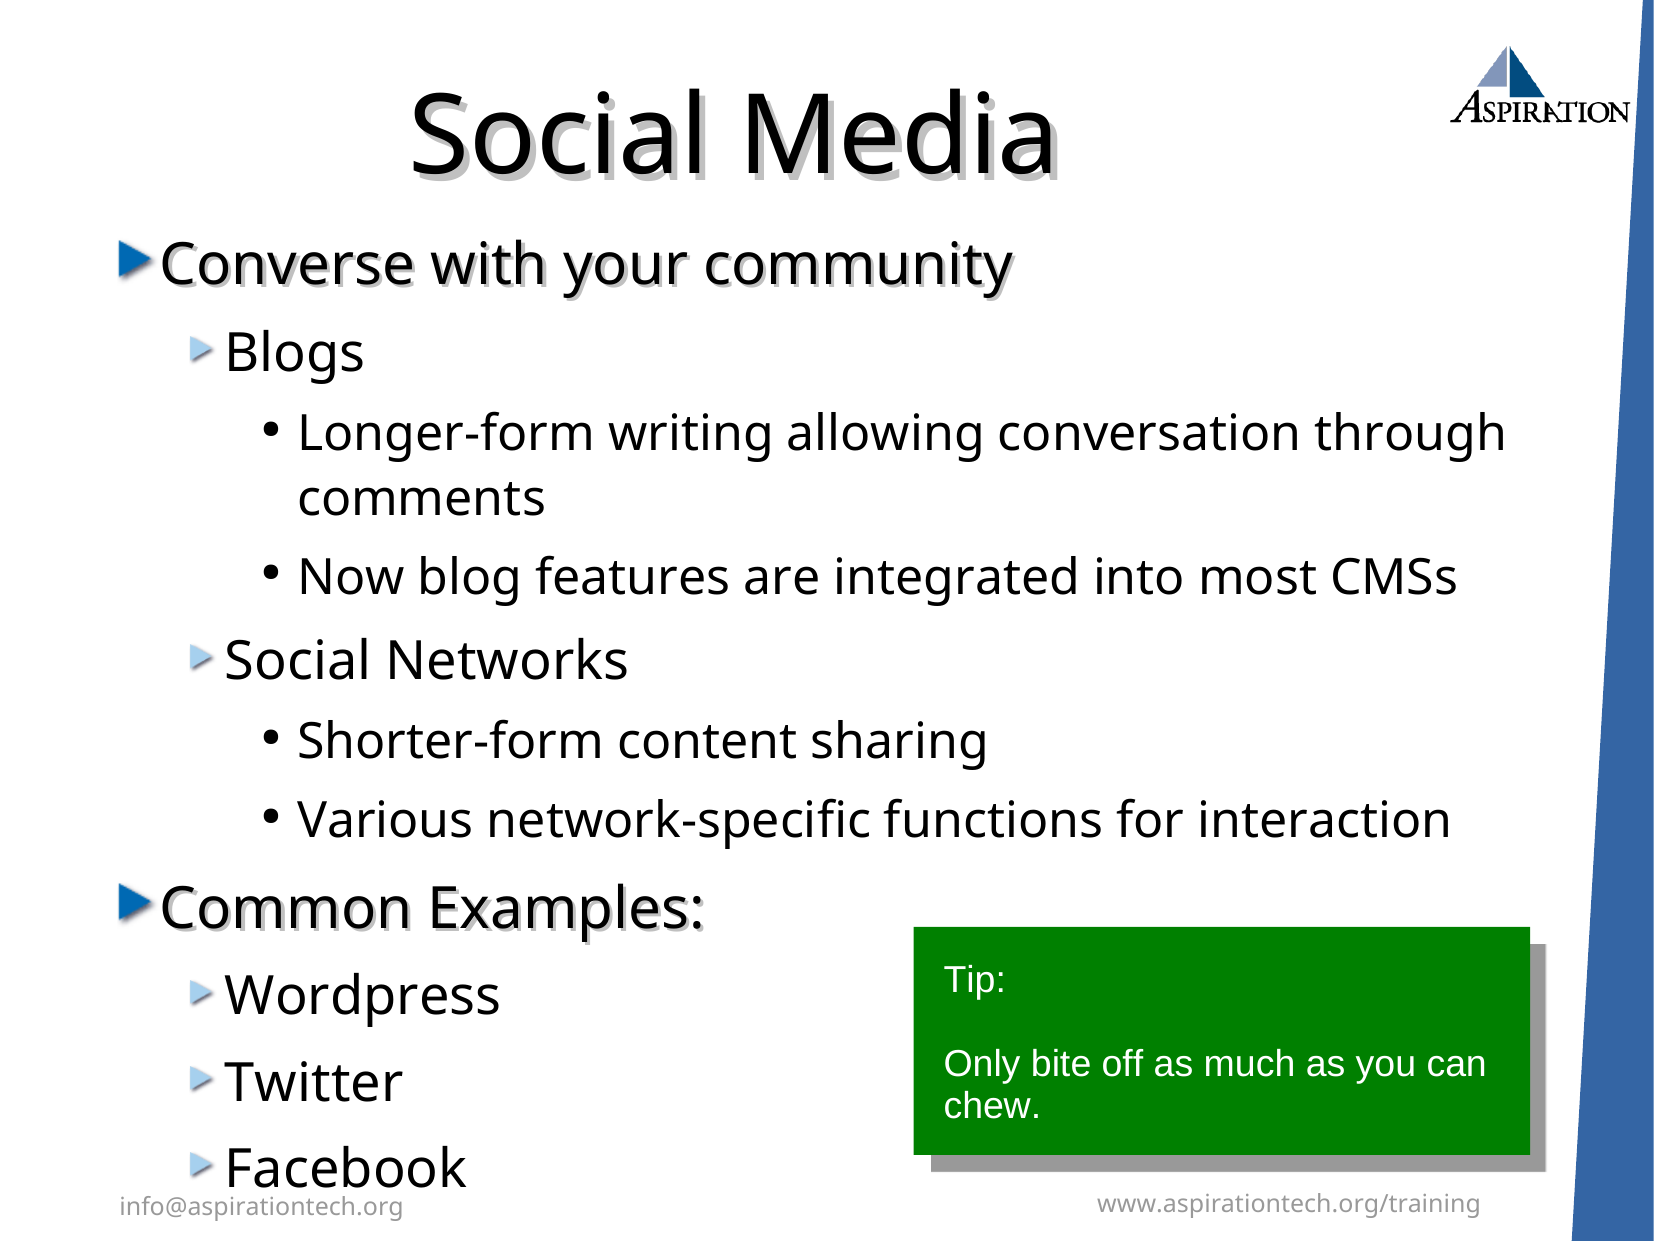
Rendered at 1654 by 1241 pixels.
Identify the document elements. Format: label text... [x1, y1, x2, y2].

title Social Media [54, 21, 1415, 221]
picture [1450, 46, 1631, 132]
list Converse with your community Blogs Longer-form writing allowing conversation through comments Now blog features are integrated into most CMSs Social Networks Shorter-form content sharing Various network-specific functions for interaction Common Examples: Wordpress Twitter Facebook [54, 221, 1595, 1241]
